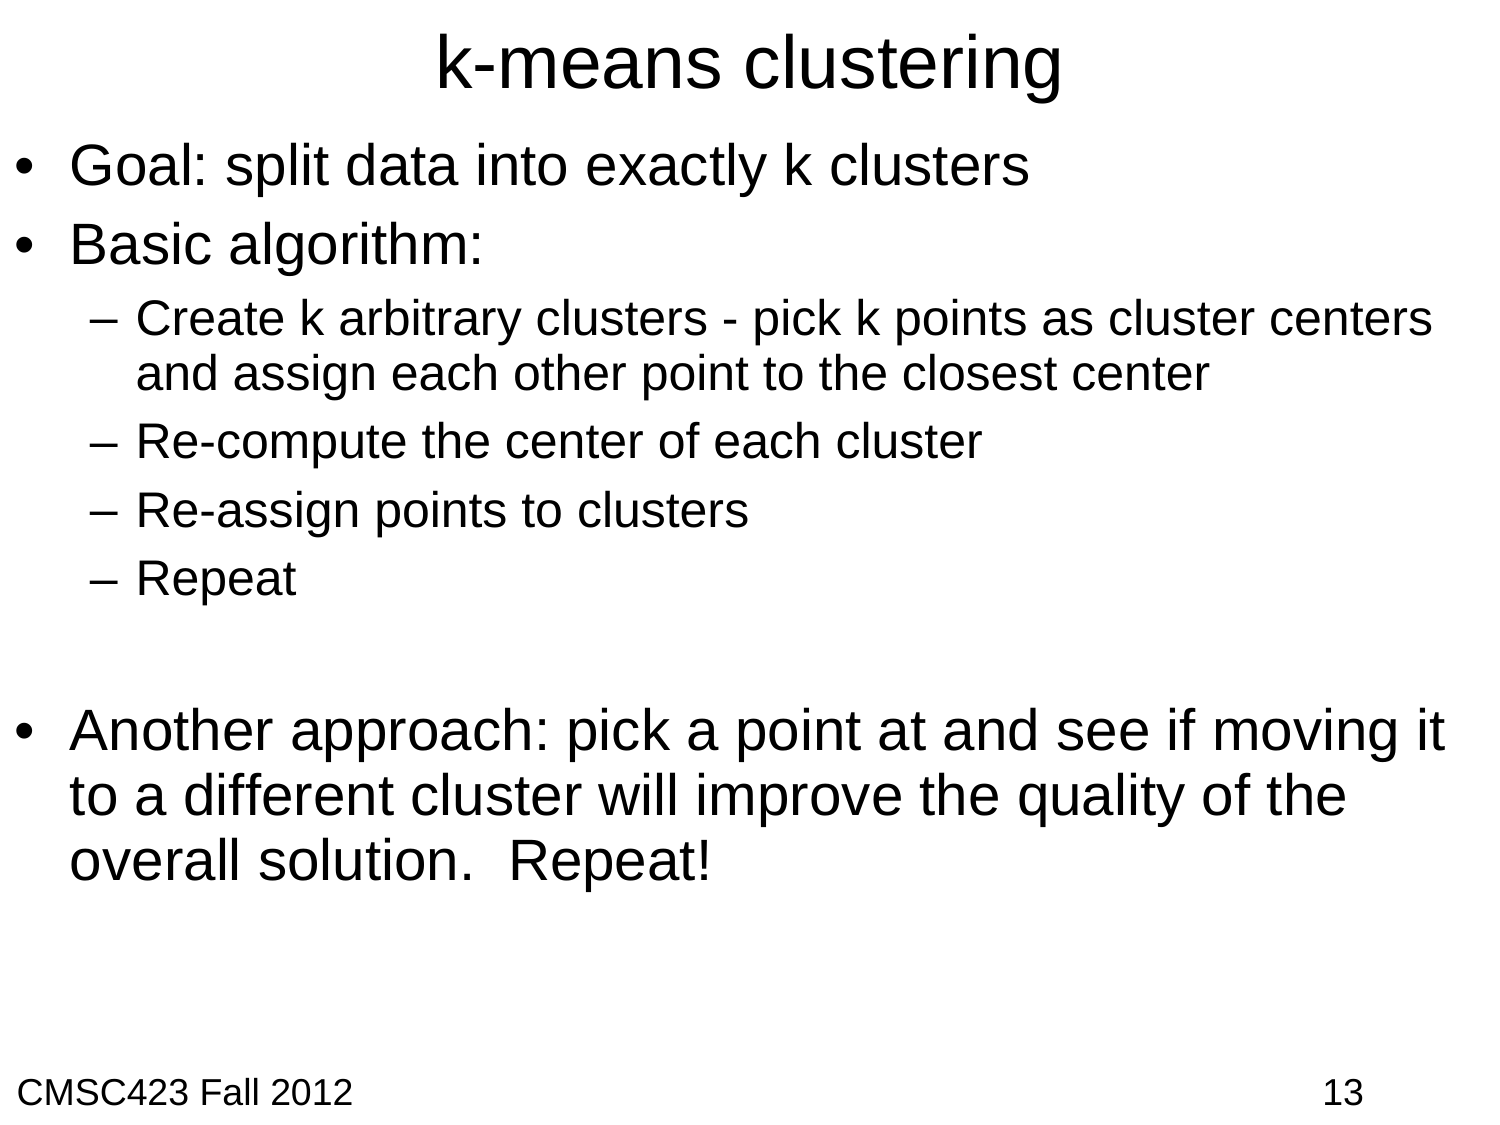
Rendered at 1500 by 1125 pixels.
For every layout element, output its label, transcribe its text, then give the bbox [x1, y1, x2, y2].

title k-means clustering [0, 12, 1500, 113]
list Goal: split data into exactly k clusters Basic algorithm: Create k arbitrary clusters - pick k points as cluster centers and assign each other point to the closest center Re-compute the center of each cluster Re-assign points to clusters Repeat Another approach: pick a point at and see if moving it to a different cluster will improve the quality of the overall solution. Repeat! [0, 124, 1500, 1125]
